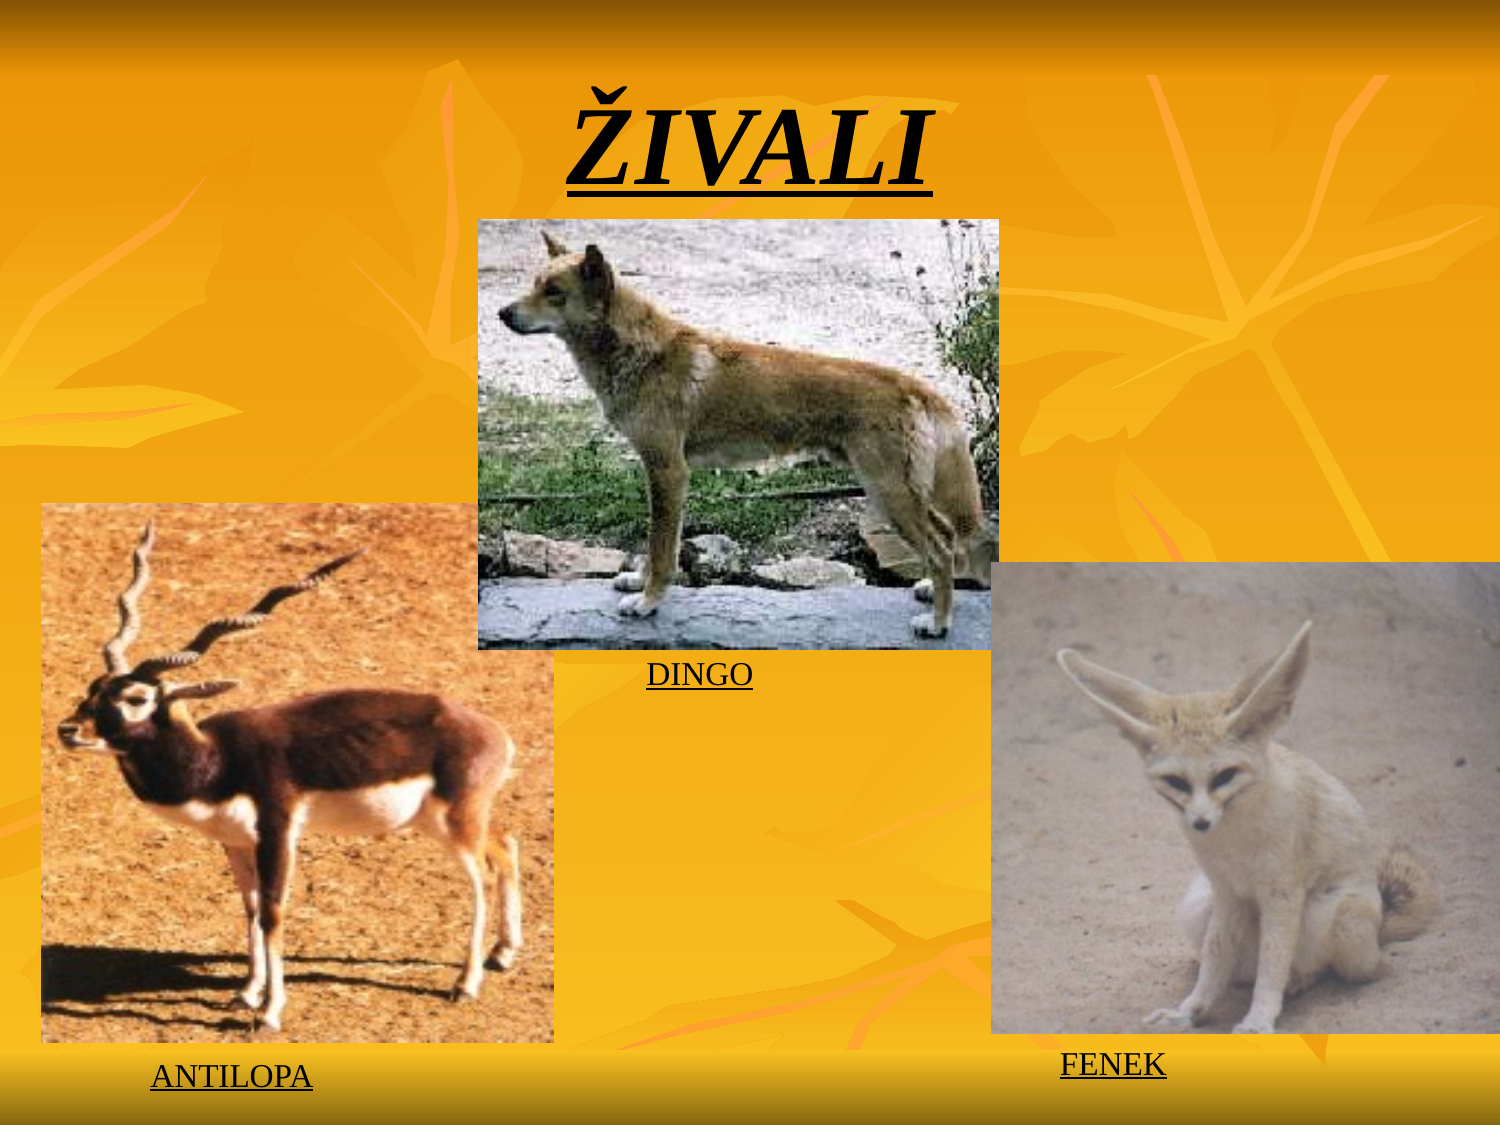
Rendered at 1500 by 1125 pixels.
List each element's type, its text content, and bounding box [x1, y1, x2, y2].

text_box FENEK [1045, 1034, 1500, 1090]
picture [41, 219, 1500, 1043]
text_box ANTILOPA [135, 1046, 479, 1102]
text_box DINGO [631, 650, 798, 700]
title ŽIVALI [75, 45, 1425, 234]
